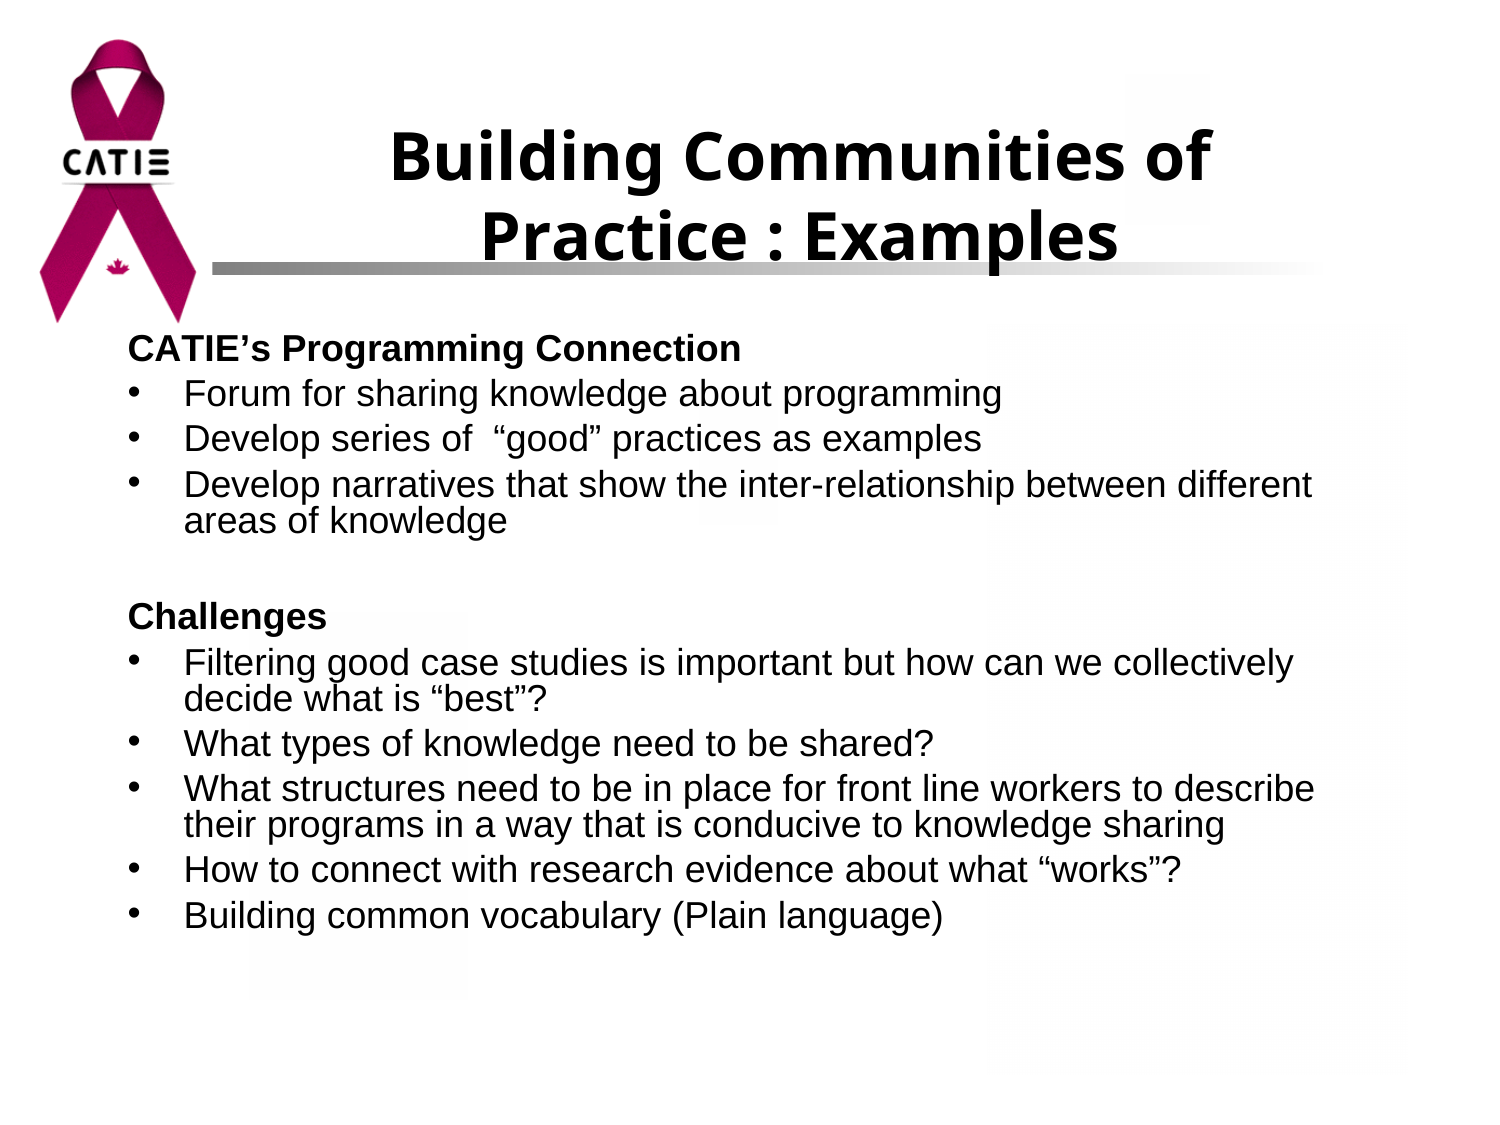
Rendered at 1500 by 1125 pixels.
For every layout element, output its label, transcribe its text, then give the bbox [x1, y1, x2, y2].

title Building Communities of Practice : Examples [212, 99, 1388, 288]
picture [37, 37, 198, 325]
list CATIE’s Programming Connection Forum for sharing knowledge about programming Develop series of “good” practices as examples Develop narratives that show the inter-relationship between different areas of knowledge Challenges Filtering good case studies is important but how can we collectively decide what is “best”? What types of knowledge need to be shared? What structures need to be in place for front line workers to describe their programs in a way that is conducive to knowledge sharing How to connect with research evidence about what “works”? Building common vocabulary (Plain language) [112, 324, 1388, 1039]
